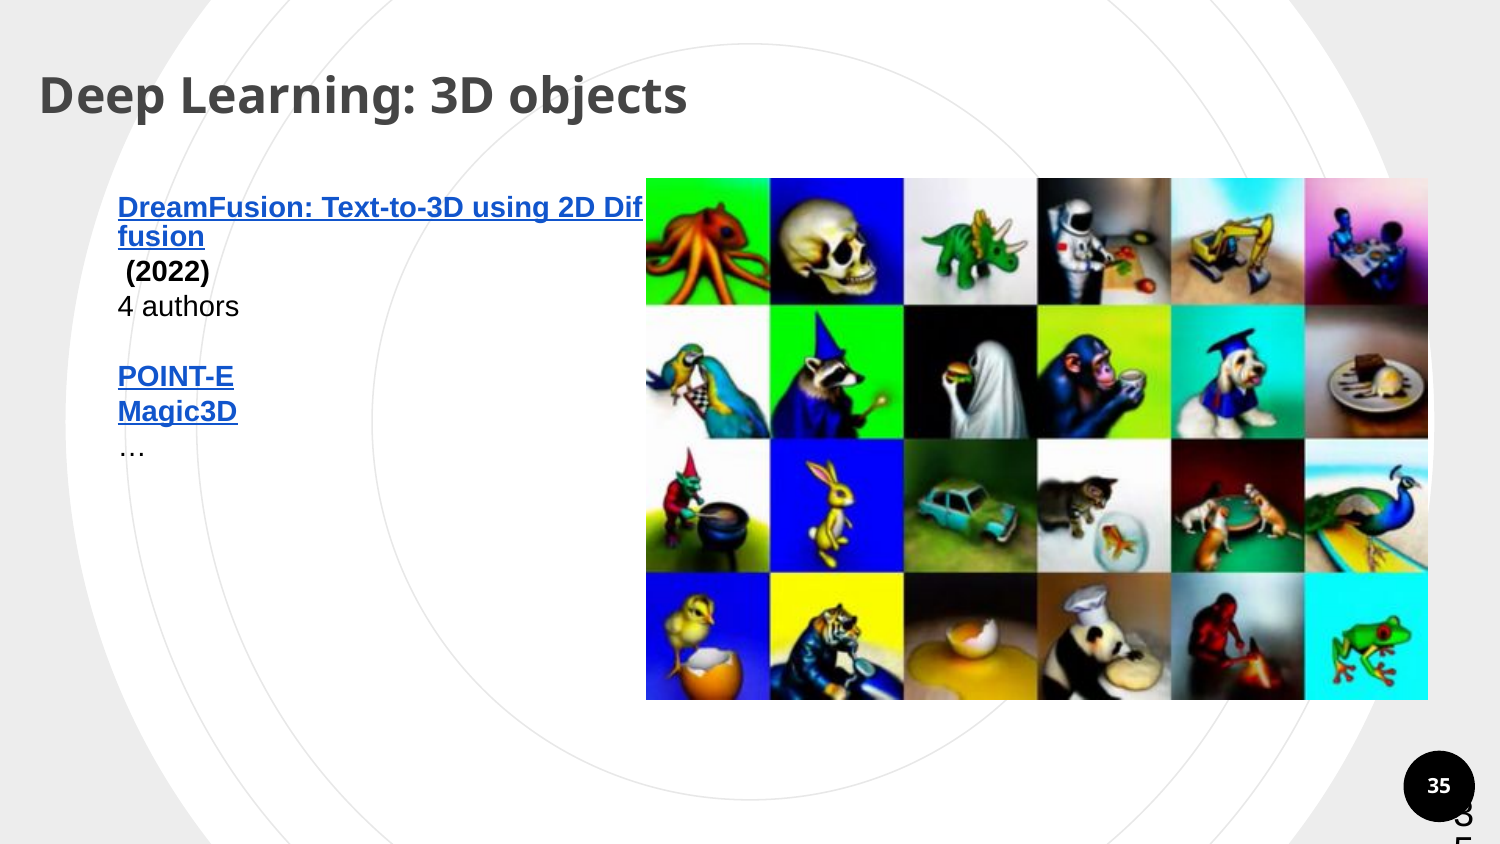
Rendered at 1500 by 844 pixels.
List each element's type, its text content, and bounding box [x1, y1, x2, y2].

text_box DreamFusion: Text-to-3D using 2D Diffusion (2022) 4 authors POINT-E Magic3D … [102, 173, 667, 651]
text_box Deep Learning: 3D objects [38, 39, 1461, 149]
slide_number 1 [1403, 750, 1475, 823]
picture [646, 178, 1428, 700]
